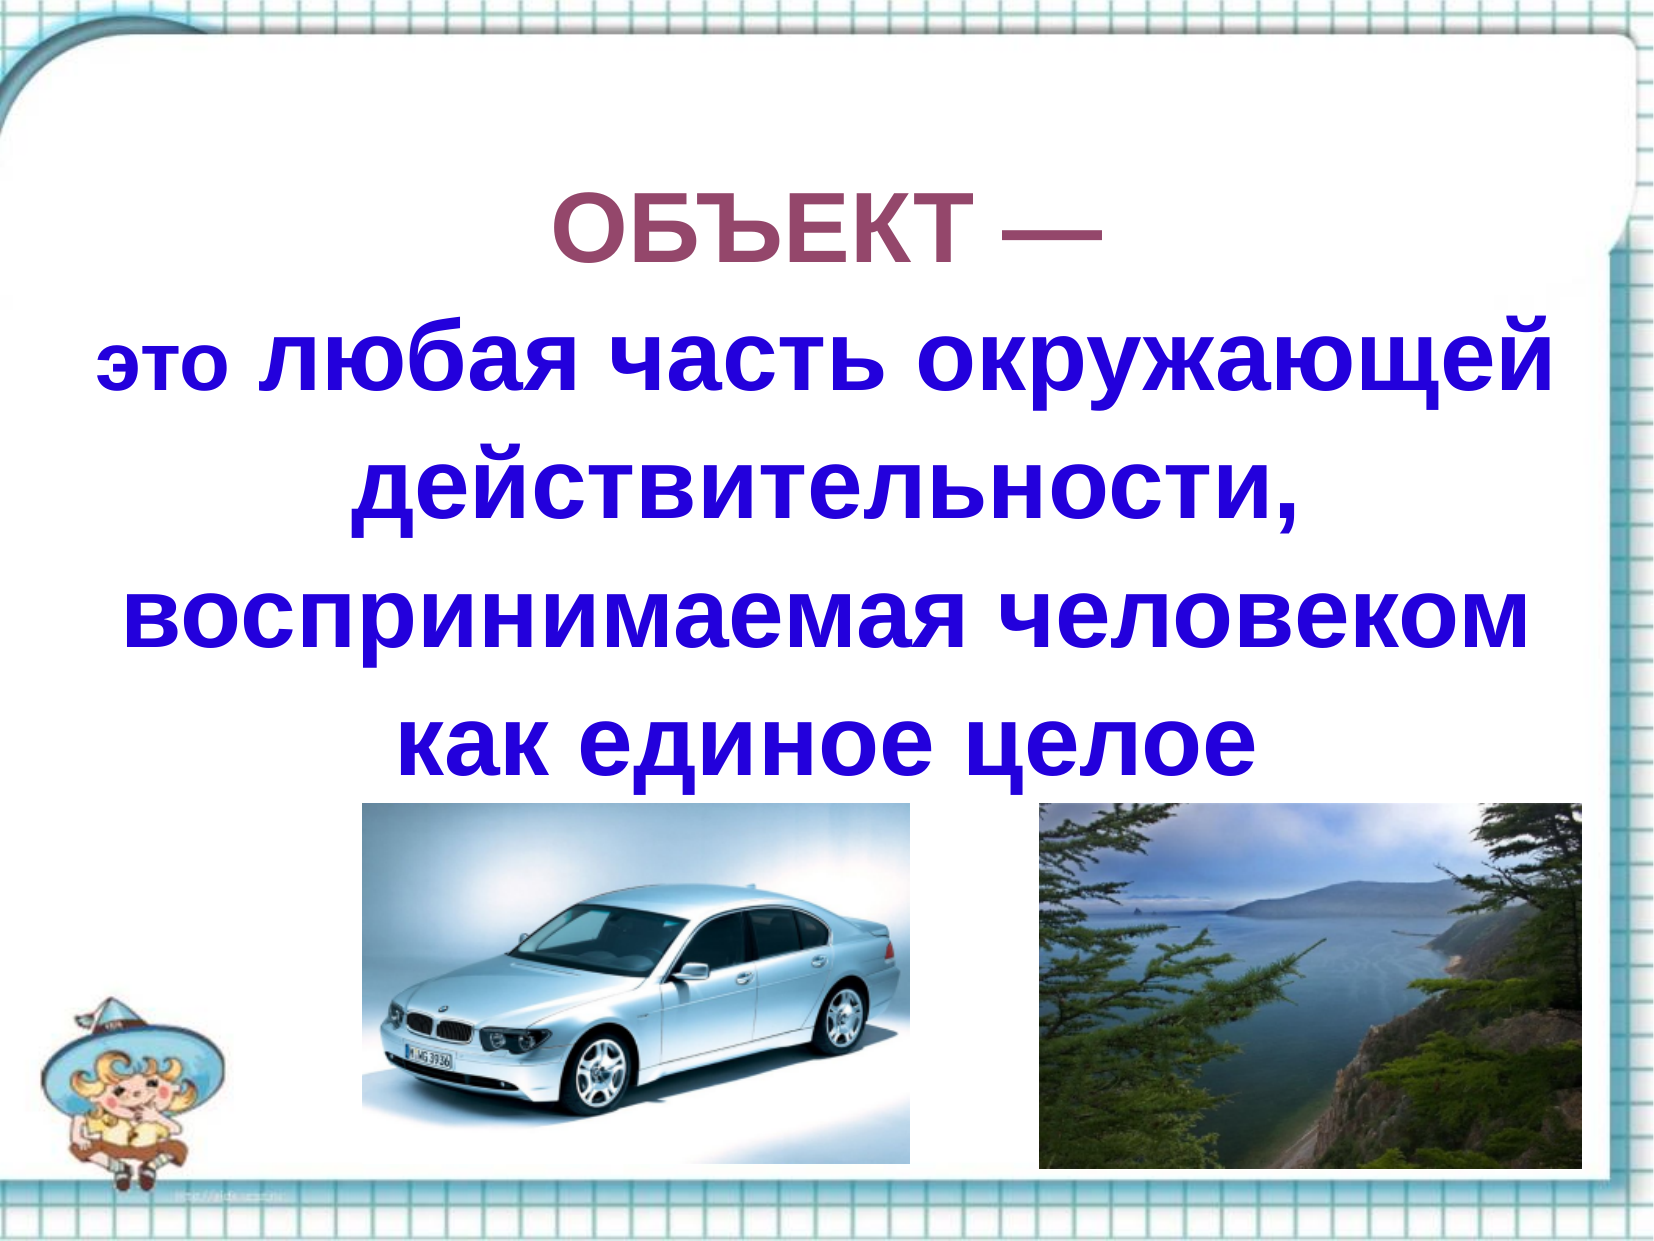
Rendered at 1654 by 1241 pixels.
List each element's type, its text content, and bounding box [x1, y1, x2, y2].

picture [0, 0, 1654, 1241]
subtitle ОБЪЕКТ — это любая часть окружающей действительности, воспринимаемая человеком как единое целое [82, 49, 1571, 1010]
